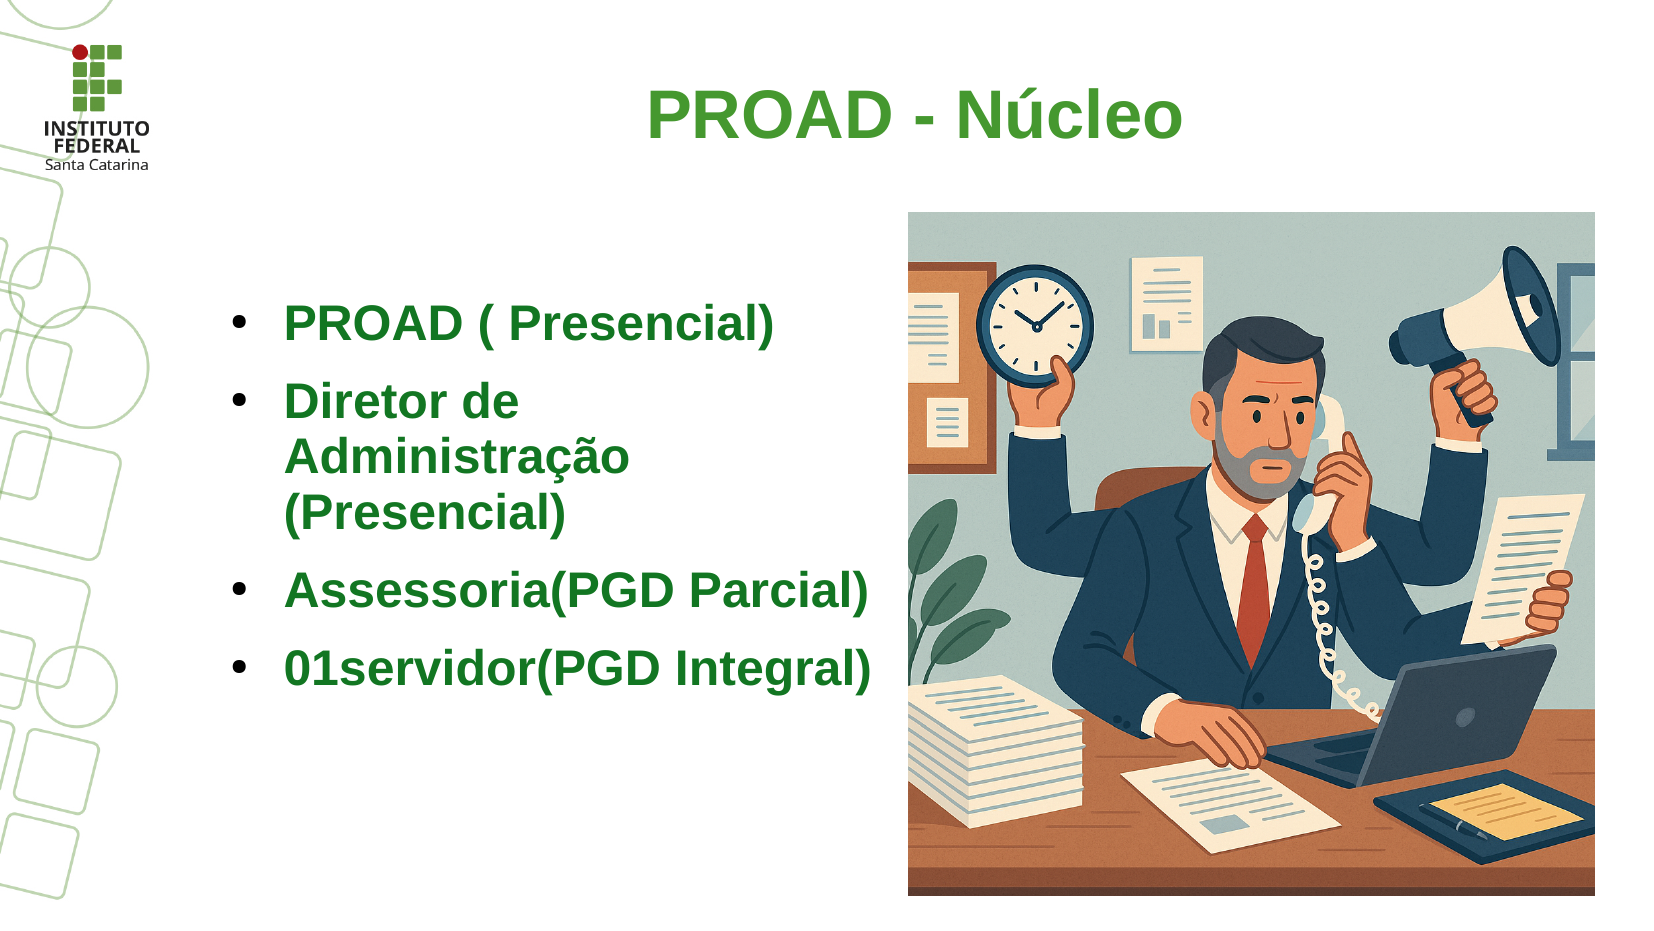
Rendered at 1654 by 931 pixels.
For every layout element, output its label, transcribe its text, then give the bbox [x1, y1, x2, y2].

list PROAD ( Presencial) Diretor de Administração (Presencial) Assessoria(PGD Parcial) 01servidor(PGD Integral) [212, 217, 876, 848]
title PROAD - Núcleo [259, 37, 1571, 193]
picture [0, 0, 1595, 931]
